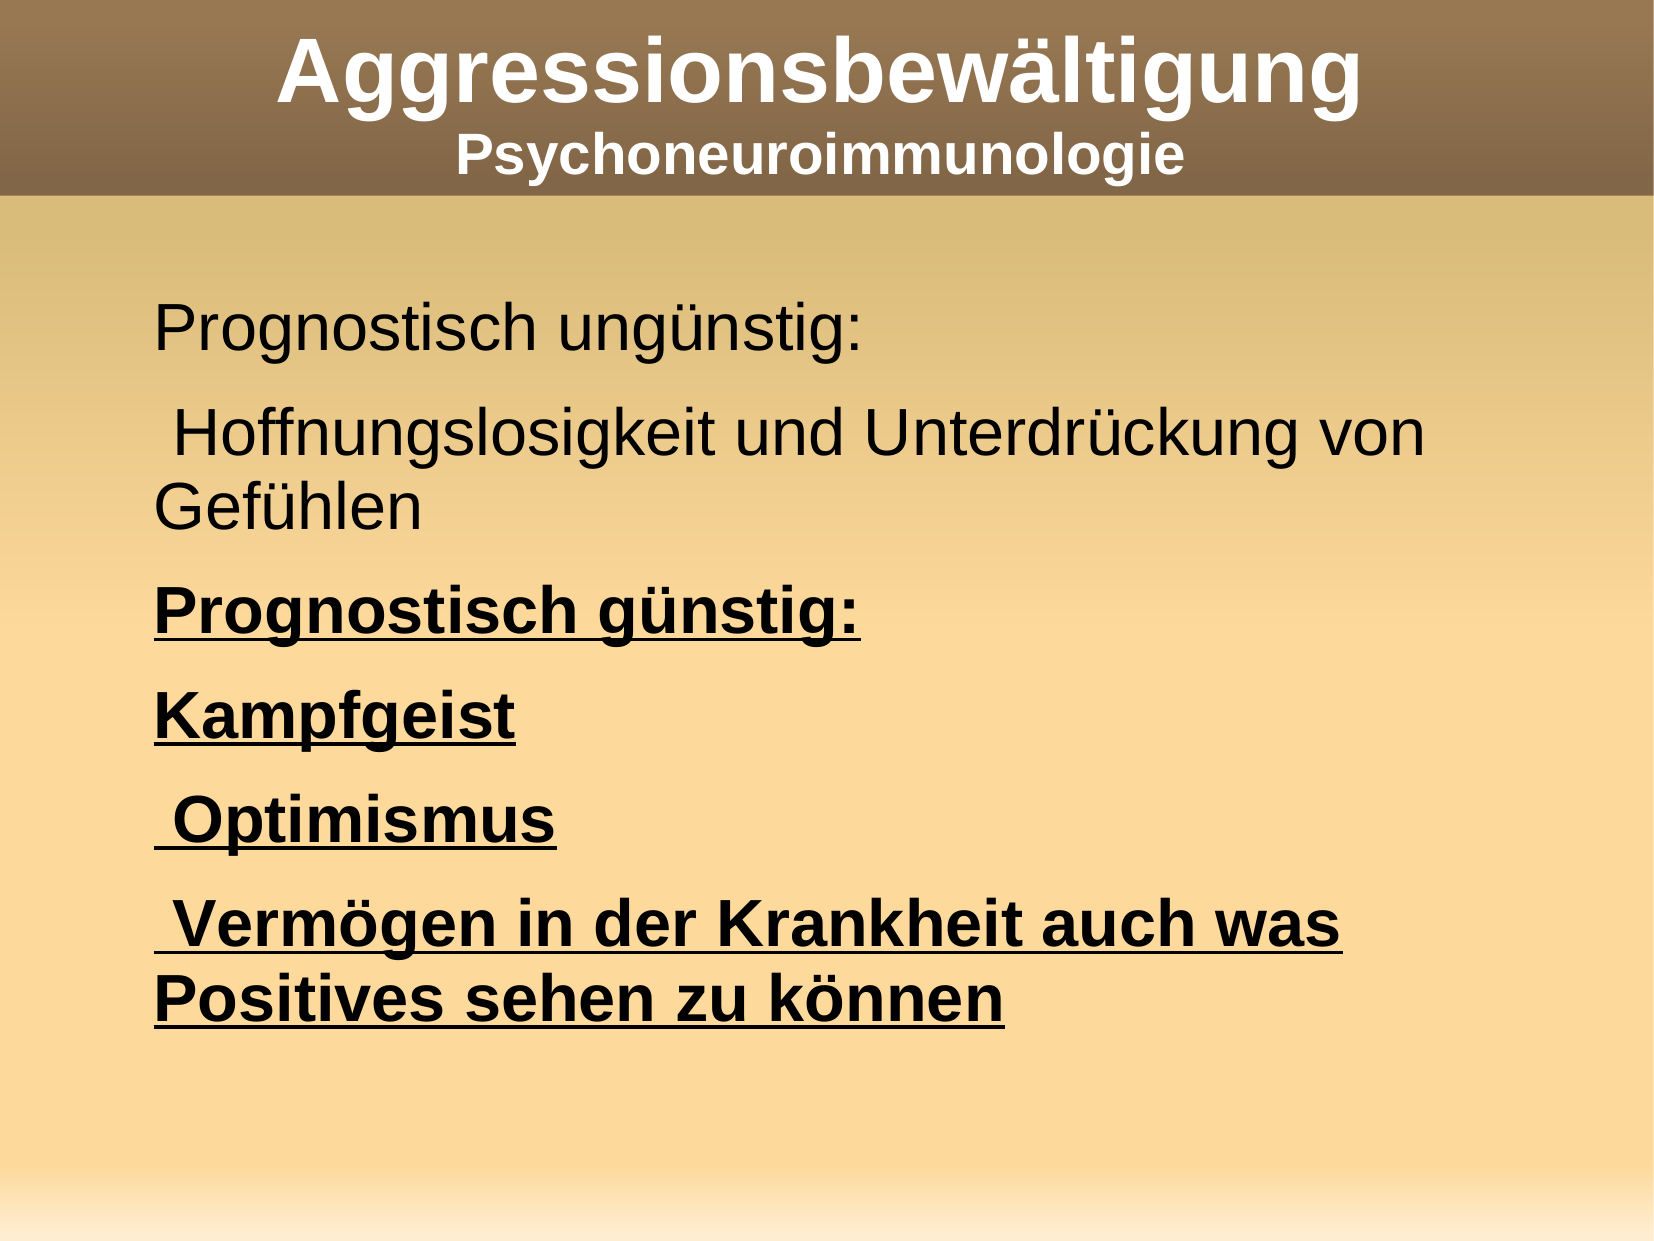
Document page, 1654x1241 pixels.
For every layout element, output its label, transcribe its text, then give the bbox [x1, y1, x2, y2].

list Prognostisch ungünstig: Hoffnungslosigkeit und Unterdrückung von Gefühlen Prognostisch günstig: Kampfgeist Optimismus Vermögen in der Krankheit auch was Positives sehen zu können [82, 290, 1571, 1109]
picture [0, 0, 1654, 1241]
title Aggressionsbewältigung Psychoneuroimmunologie [76, 0, 1565, 208]
